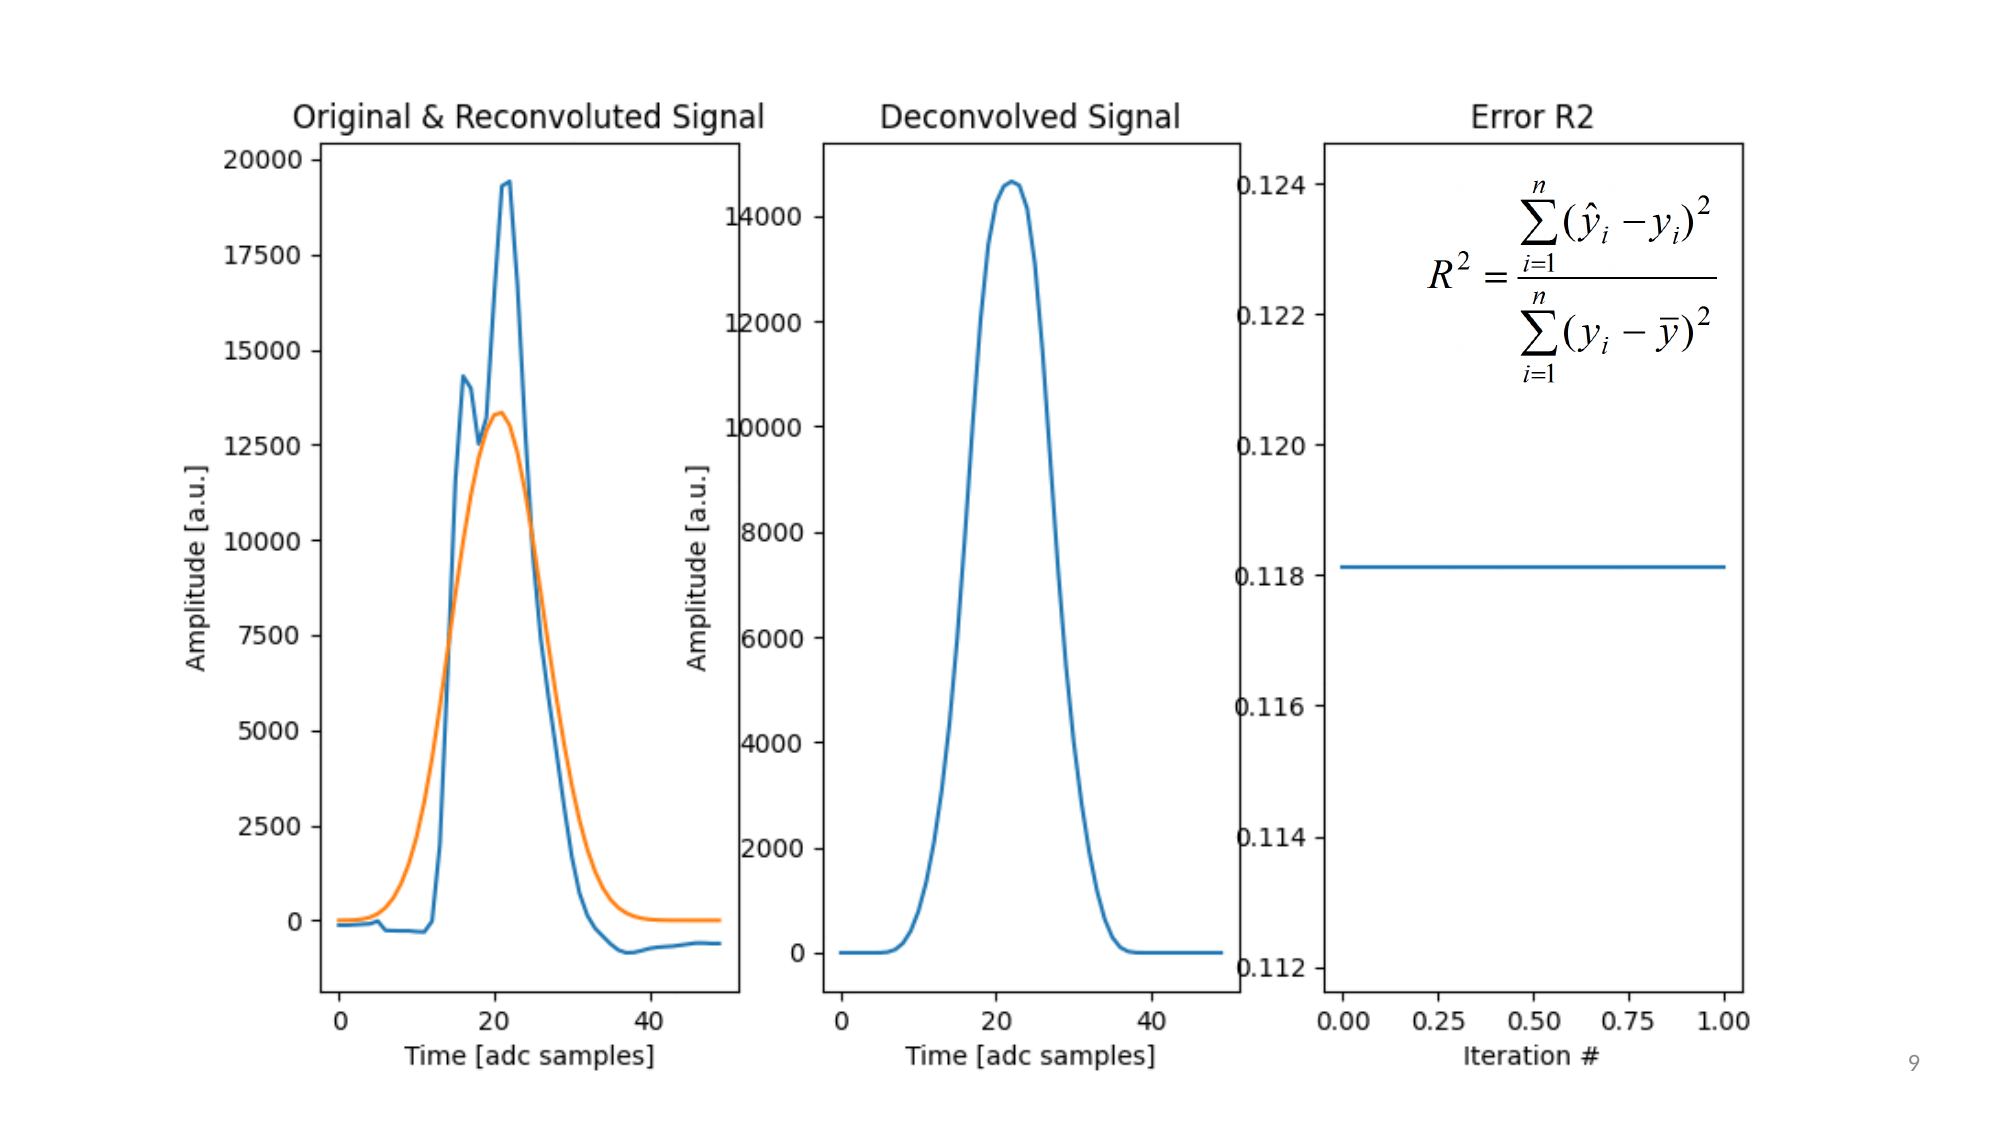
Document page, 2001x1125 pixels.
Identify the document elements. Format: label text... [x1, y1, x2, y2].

picture [91, 11, 1926, 1113]
text_box <номер> [1485, 1035, 1936, 1096]
